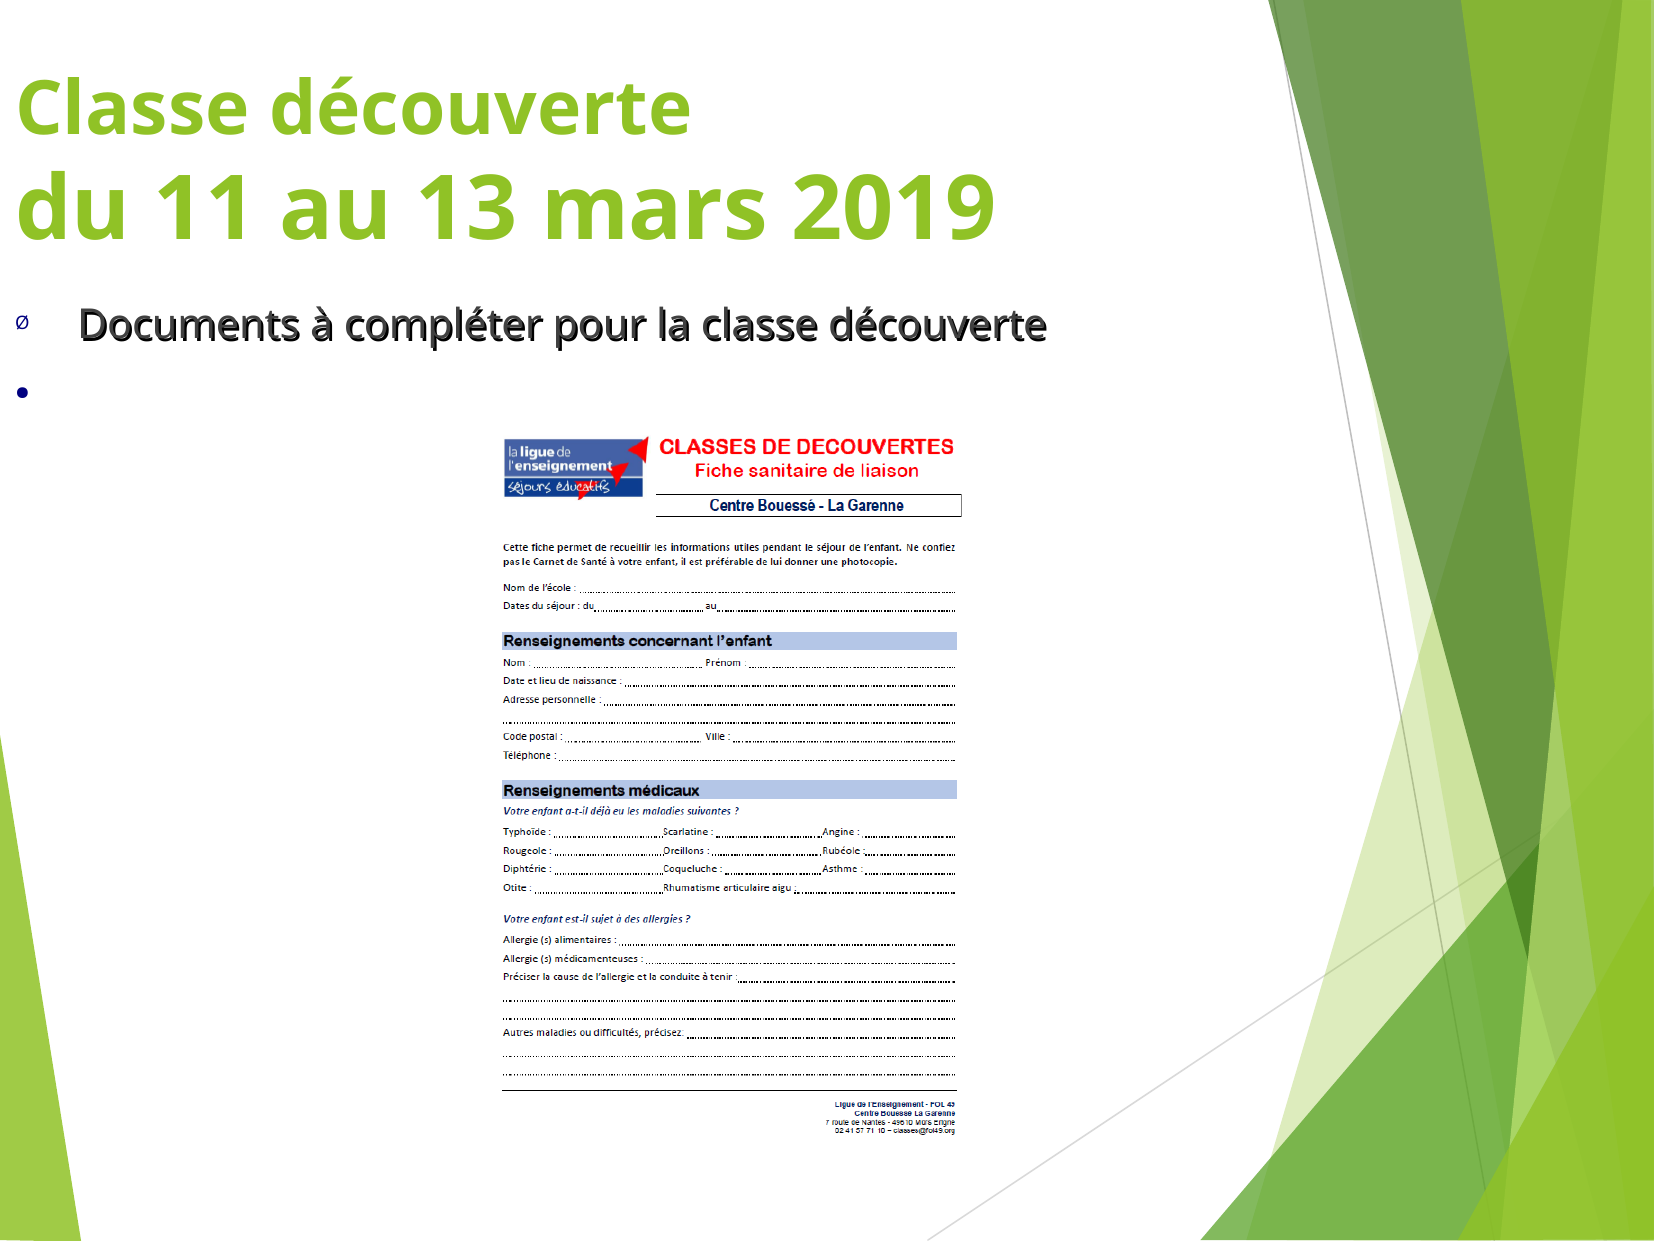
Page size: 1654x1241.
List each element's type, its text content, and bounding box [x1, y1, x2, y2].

list Documents à compléter pour la classe découverte [0, 290, 1489, 1109]
picture [455, 385, 999, 1158]
title Classe découverte du 11 au 13 mars 2019 [0, 52, 1489, 266]
